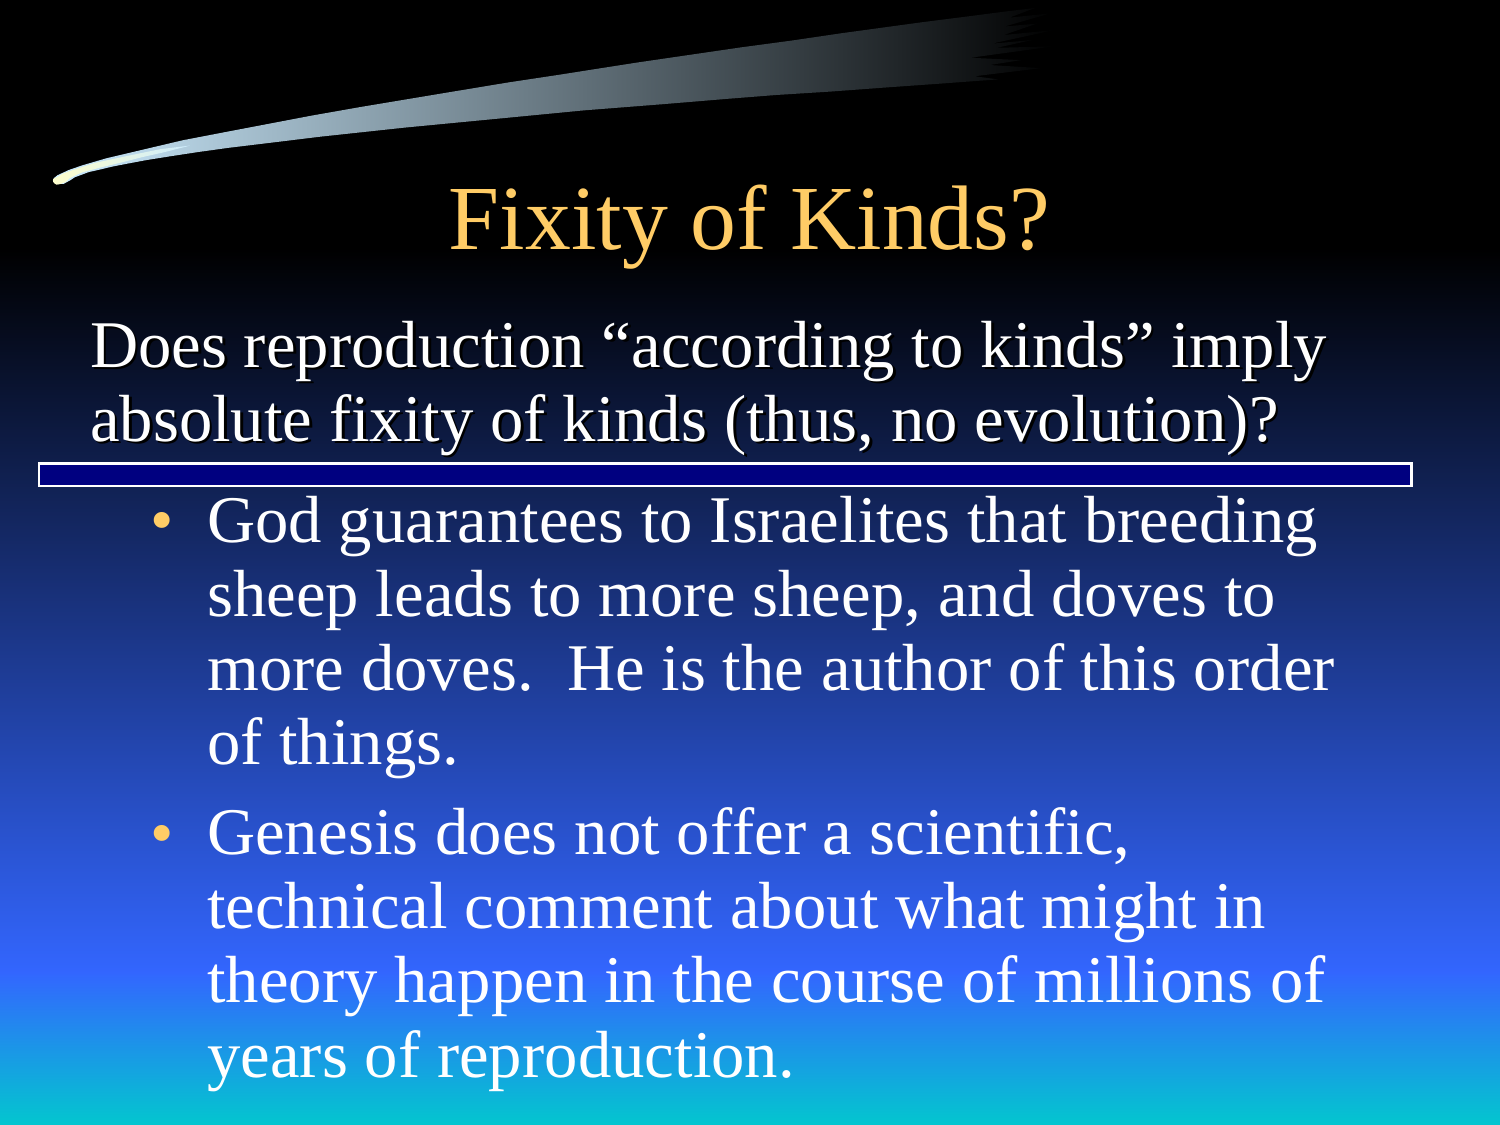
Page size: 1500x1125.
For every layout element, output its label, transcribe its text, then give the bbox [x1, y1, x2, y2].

text_box [38, 463, 1412, 487]
text_box Does reproduction “according to kinds” imply absolute fixity of kinds (thus, no evolution)? [74, 299, 1375, 463]
list God guarantees to Israelites that breeding sheep leads to more sheep, and doves to more doves. He is the author of this order of things. Genesis does not offer a scientific, technical comment about what might in theory happen in the course of millions of years of reproduction. [135, 487, 1376, 1100]
title Fixity of Kinds? [112, 124, 1388, 313]
